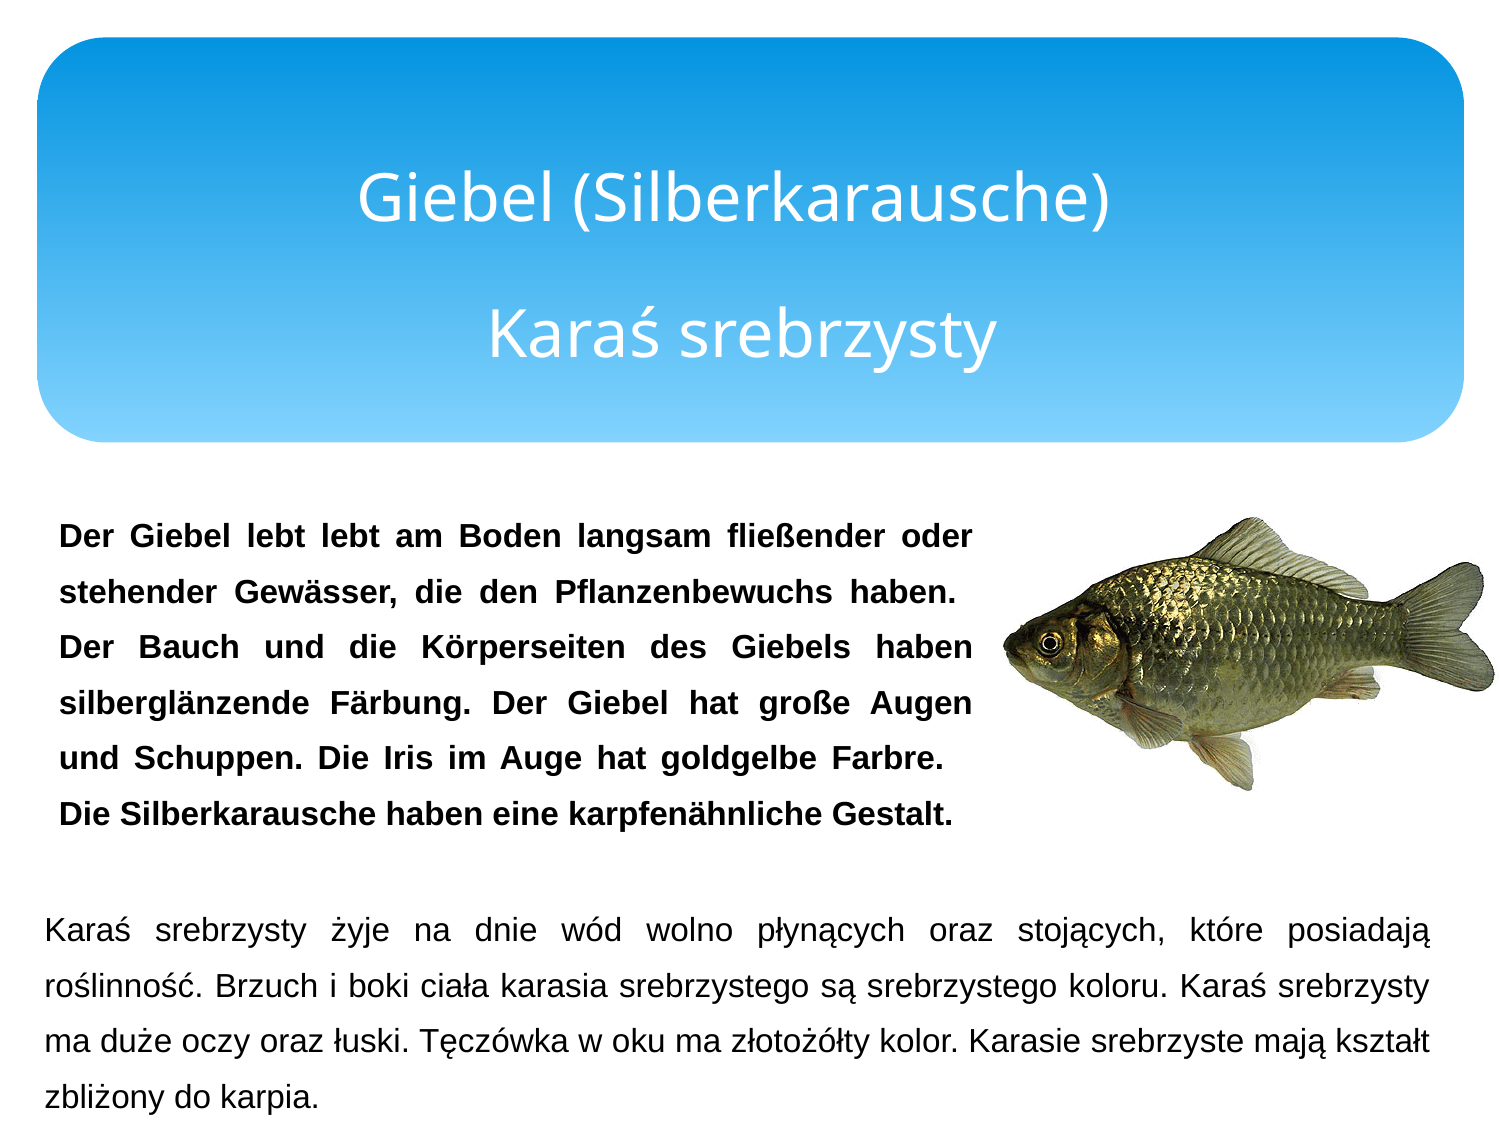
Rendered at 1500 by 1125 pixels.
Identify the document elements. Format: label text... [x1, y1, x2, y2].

picture [994, 501, 1500, 798]
subtitle Der Giebel lebt lebt am Boden langsam fließender oder stehender Gewässer, die den Pflanzenbewuchs haben. Der Bauch und die Körperseiten des Giebels haben silberglänzende Färbung. Der Giebel hat große Augen und Schuppen. Die Iris im Auge hat goldgelbe Farbre. Die Silberkarausche haben eine karpfenähnliche Gestalt. [59, 473, 975, 858]
title Giebel (Silberkarausche) Karaś srebrzysty [67, 106, 1418, 376]
text_box Karaś srebrzysty żyje na dnie wód wolno płynących oraz stojących, które posiadają roślinność. Brzuch i boki ciała karasia srebrzystego są srebrzystego koloru. Karaś srebrzysty ma duże oczy oraz łuski. Tęczówka w oku ma złotożółty kolor. Karasie srebrzyste mają kształt zbliżony do karpia. [29, 885, 1447, 1106]
